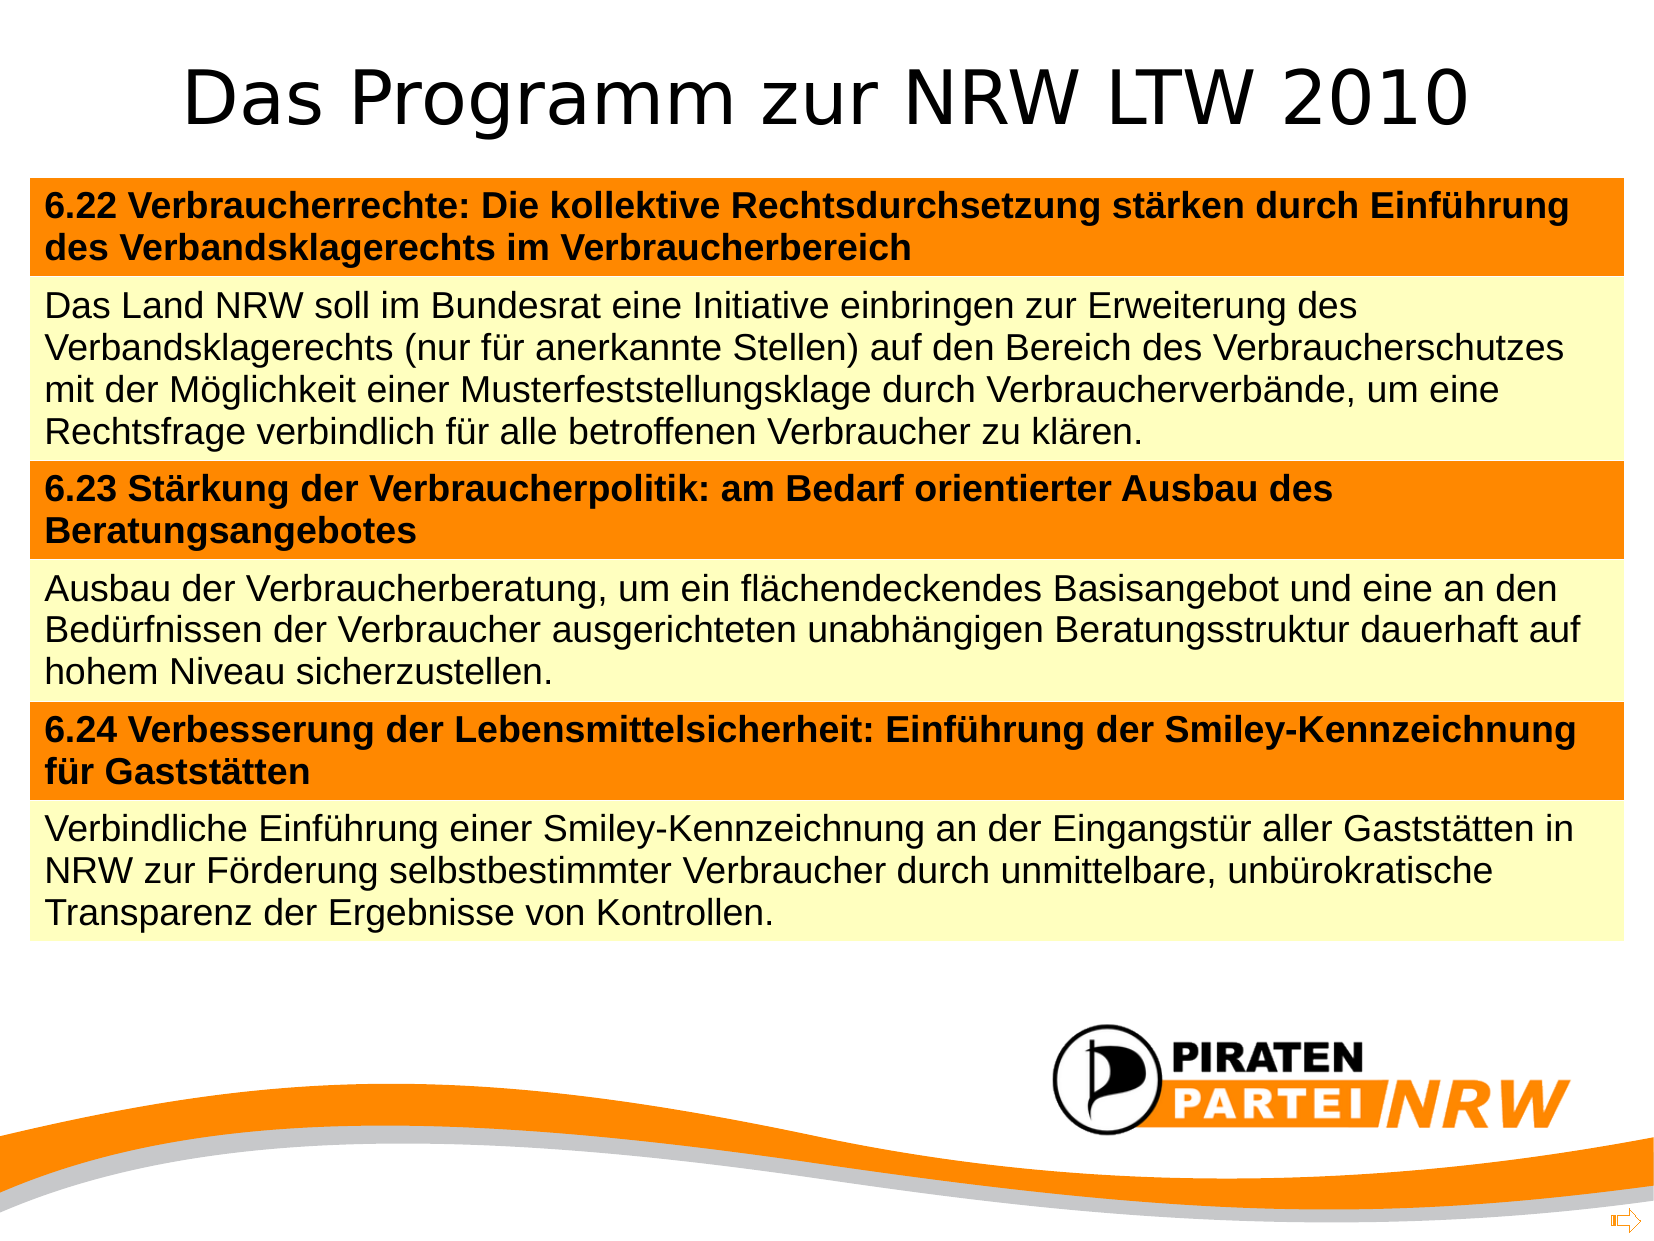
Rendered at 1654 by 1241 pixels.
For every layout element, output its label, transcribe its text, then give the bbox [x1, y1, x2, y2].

title Das Programm zur NRW LTW 2010 [82, 54, 1571, 143]
table_header 6.22 Verbraucherrechte: Die kollektive Rechtsdurchsetzung stärken durch Einführung des Verbandsklagerechts im Verbraucherbereich [30, 178, 1624, 276]
table_cell Verbindliche Einführung einer Smiley-Kennzeichnung an der Eingangstür aller Gaststätten in NRW zur Förderung selbstbestimmter Verbraucher durch unmittelbare, unbürokratische Transparenz der Ergebnisse von Kontrollen. [30, 801, 1624, 941]
table_cell Ausbau der Verbraucherberatung, um ein flächendeckendes Basisangebot und eine an den Bedürfnissen der Verbraucher ausgerichteten unabhängigen Beratungsstruktur dauerhaft auf hohem Niveau sicherzustellen. [30, 560, 1624, 701]
table_cell Das Land NRW soll im Bundesrat eine Initiative einbringen zur Erweiterung des Verbandsklagerechts (nur für anerkannte Stellen) auf den Bereich des Verbraucherschutzes mit der Möglichkeit einer Musterfeststellungsklage durch Verbraucherverbände, um eine Rechtsfrage verbindlich für alle betroffenen Verbraucher zu klären. [30, 277, 1624, 460]
picture [1045, 1021, 1579, 1140]
table_cell 6.23 Stärkung der Verbraucherpolitik: am Bedarf orientierter Ausbau des Beratungsangebotes [30, 461, 1624, 559]
table_cell 6.24 Verbesserung der Lebensmittelsicherheit: Einführung der Smiley-Kennzeichnung für Gaststätten [30, 702, 1624, 800]
